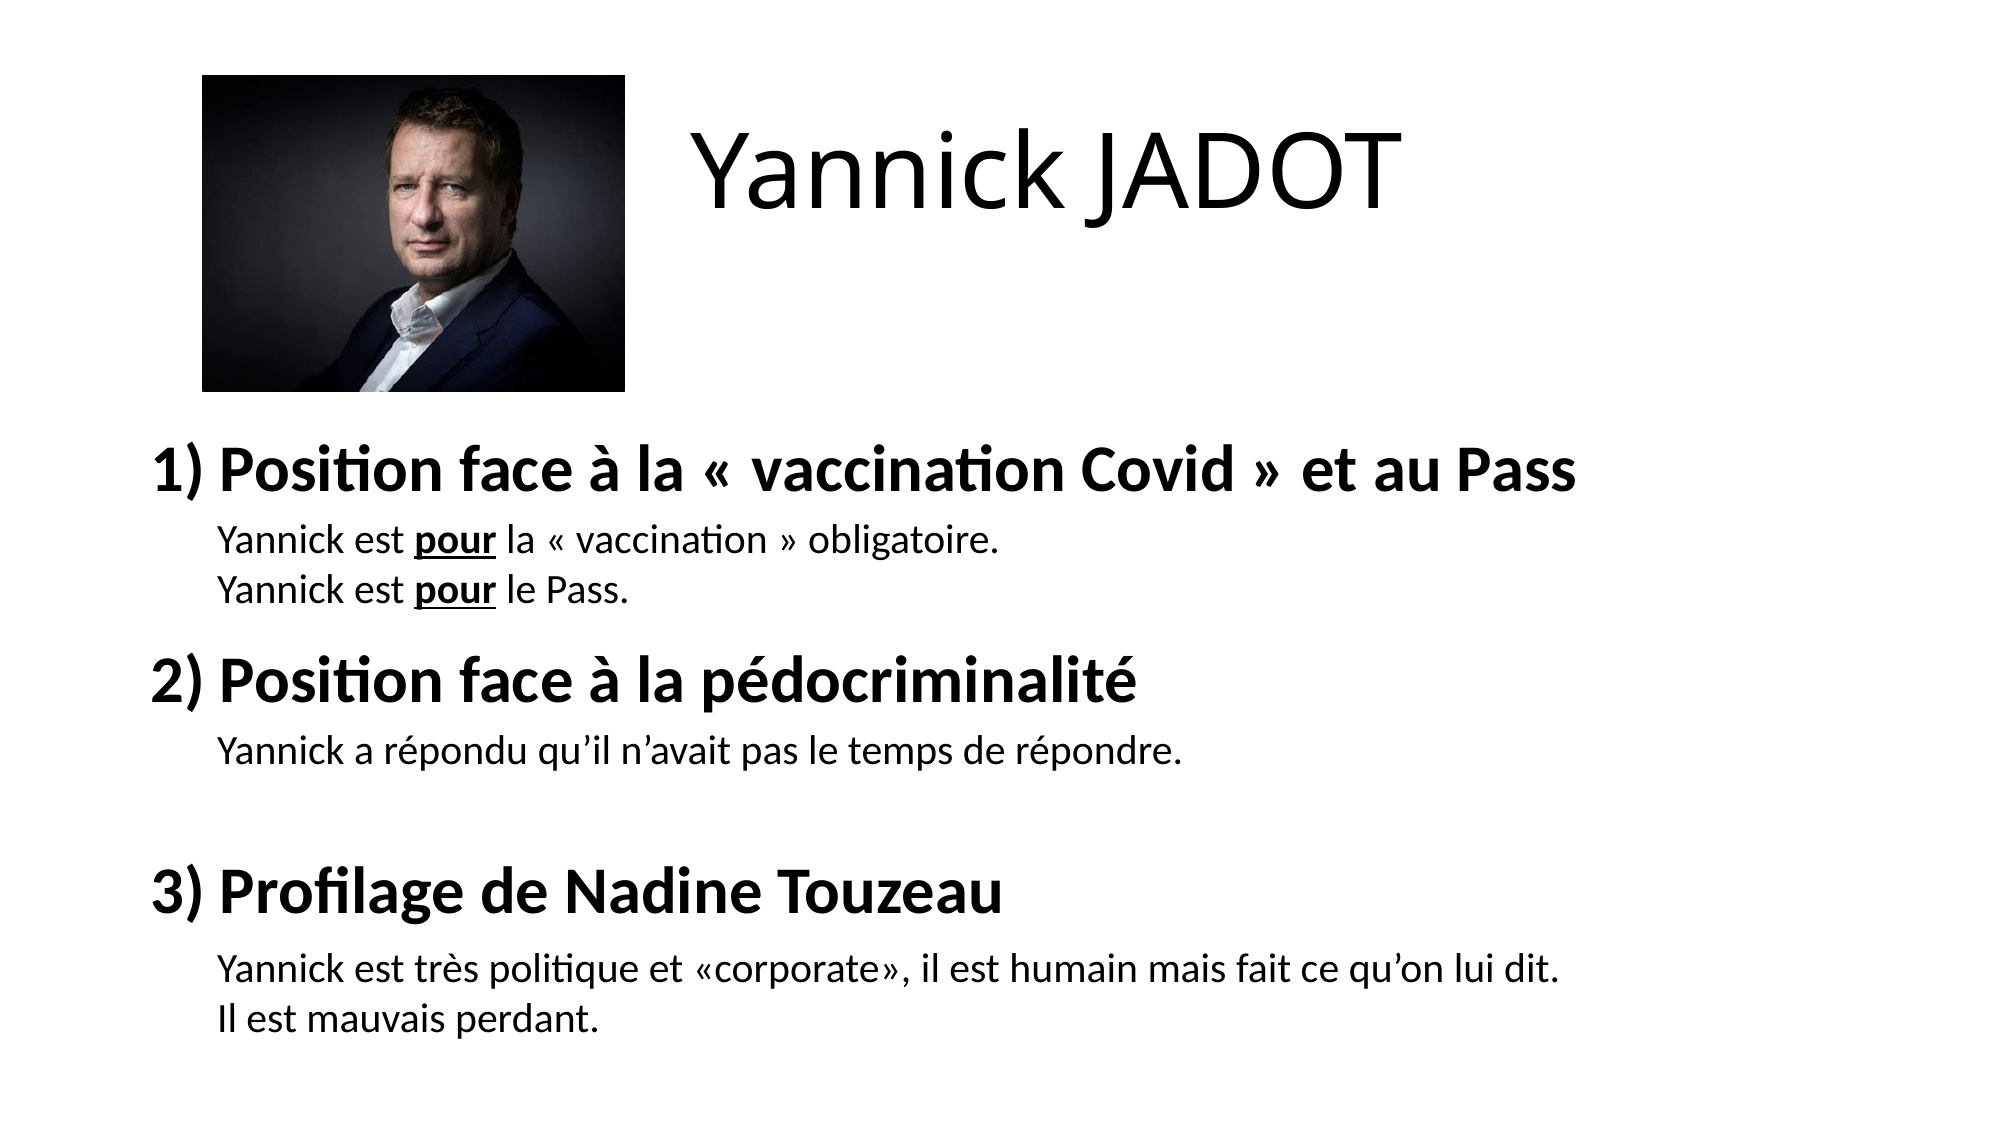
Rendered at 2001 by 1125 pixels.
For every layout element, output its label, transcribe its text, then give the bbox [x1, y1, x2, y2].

title Yannick JADOT [674, 65, 1461, 283]
text_box Yannick est pour la « vaccination » obligatoire. Yannick est pour le Pass. [202, 504, 1203, 621]
text_box 1) Position face à la « vaccination Covid » et au Pass [135, 416, 1609, 513]
text_box Yannick est très politique et «corporate», il est humain mais fait ce qu’on lui dit. Il est mauvais perdant. [202, 933, 2000, 1050]
text_box 3) Profilage de Nadine Touzeau [135, 838, 1300, 935]
text_box Yannick a répondu qu’il n’avait pas le temps de répondre. [202, 715, 1417, 782]
picture [202, 75, 625, 392]
text_box 2) Position face à la pédocriminalité [135, 627, 1665, 724]
